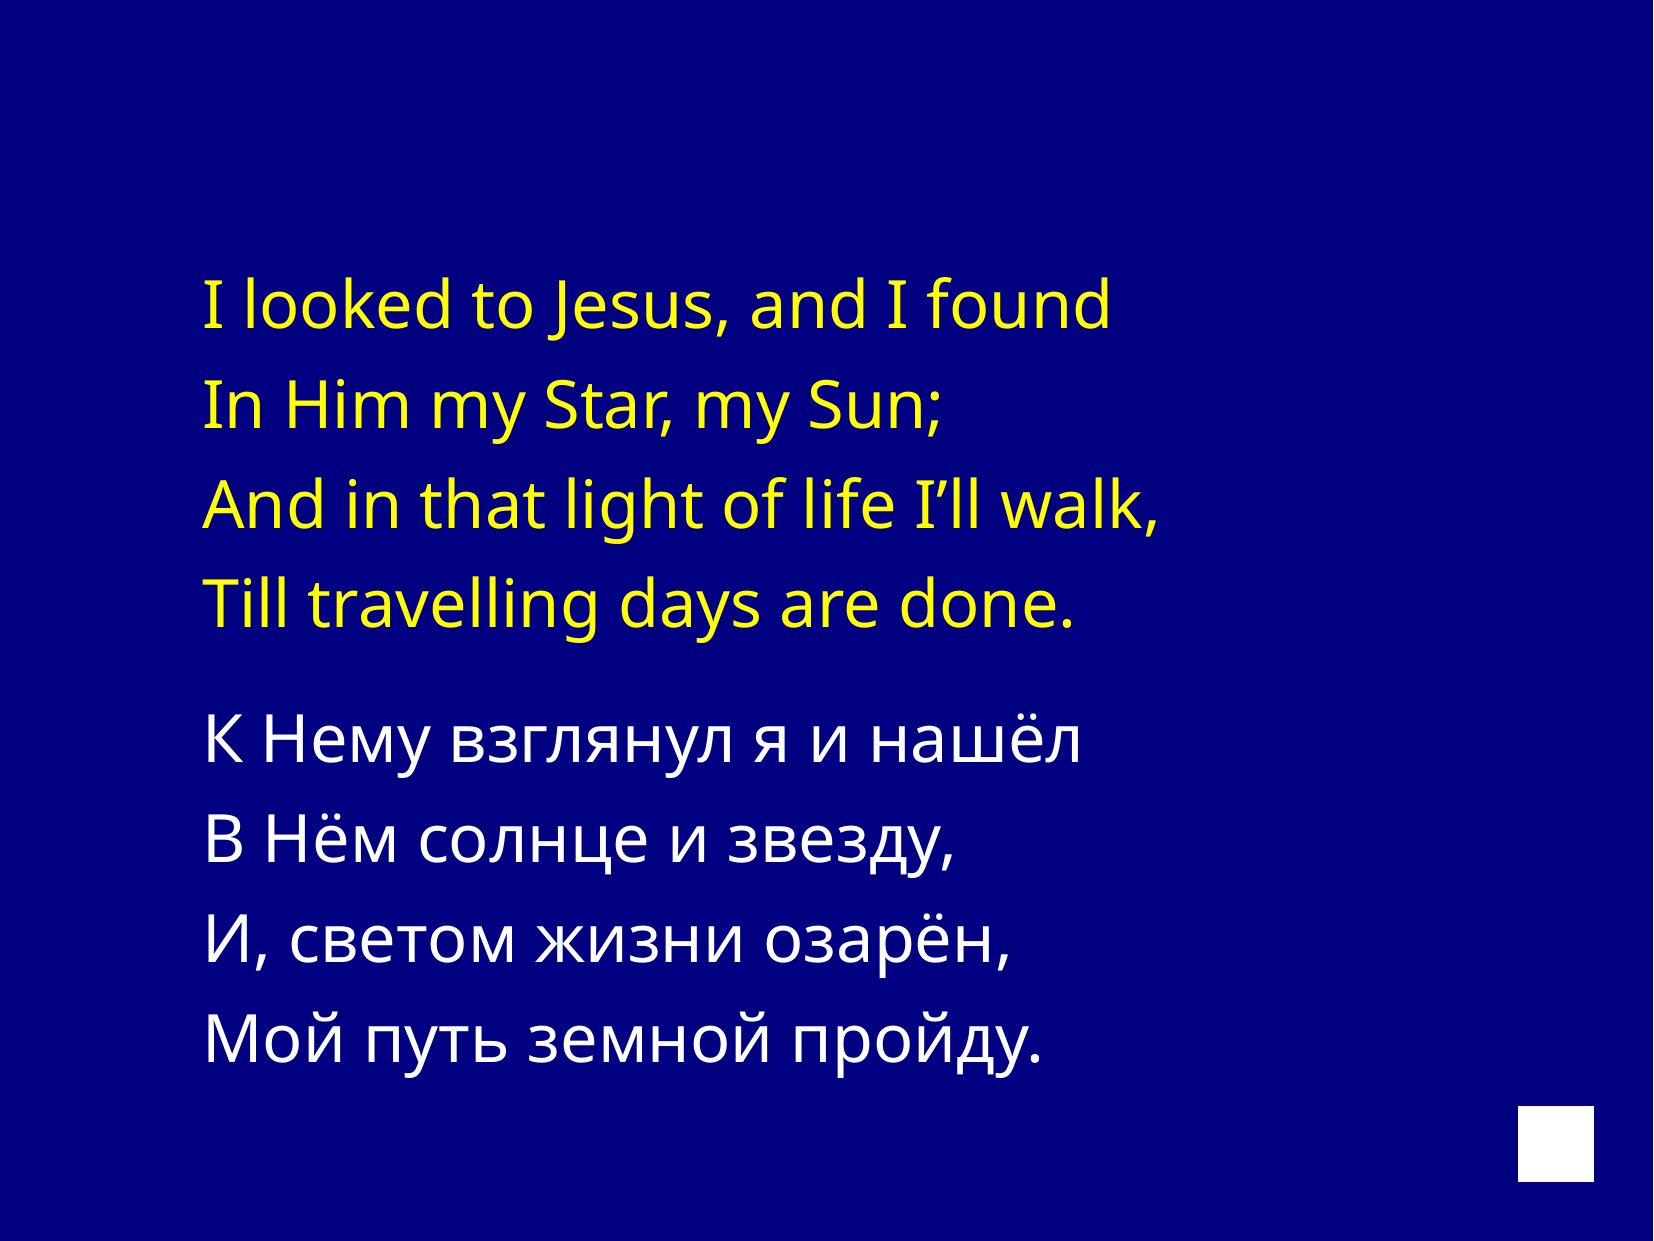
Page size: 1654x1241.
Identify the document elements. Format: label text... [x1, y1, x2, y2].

text_box К Нему взглянул я и нашёл В Нём солнце и звезду, И, светом жизни озарён, Мой путь земной пройду. [75, 675, 1576, 1163]
text_box I looked to Jesus, and I found In Him my Star, my Sun; And in that light of life I’ll walk, Till travelling days are done. [75, 150, 1576, 638]
text_box [1518, 1106, 1594, 1182]
